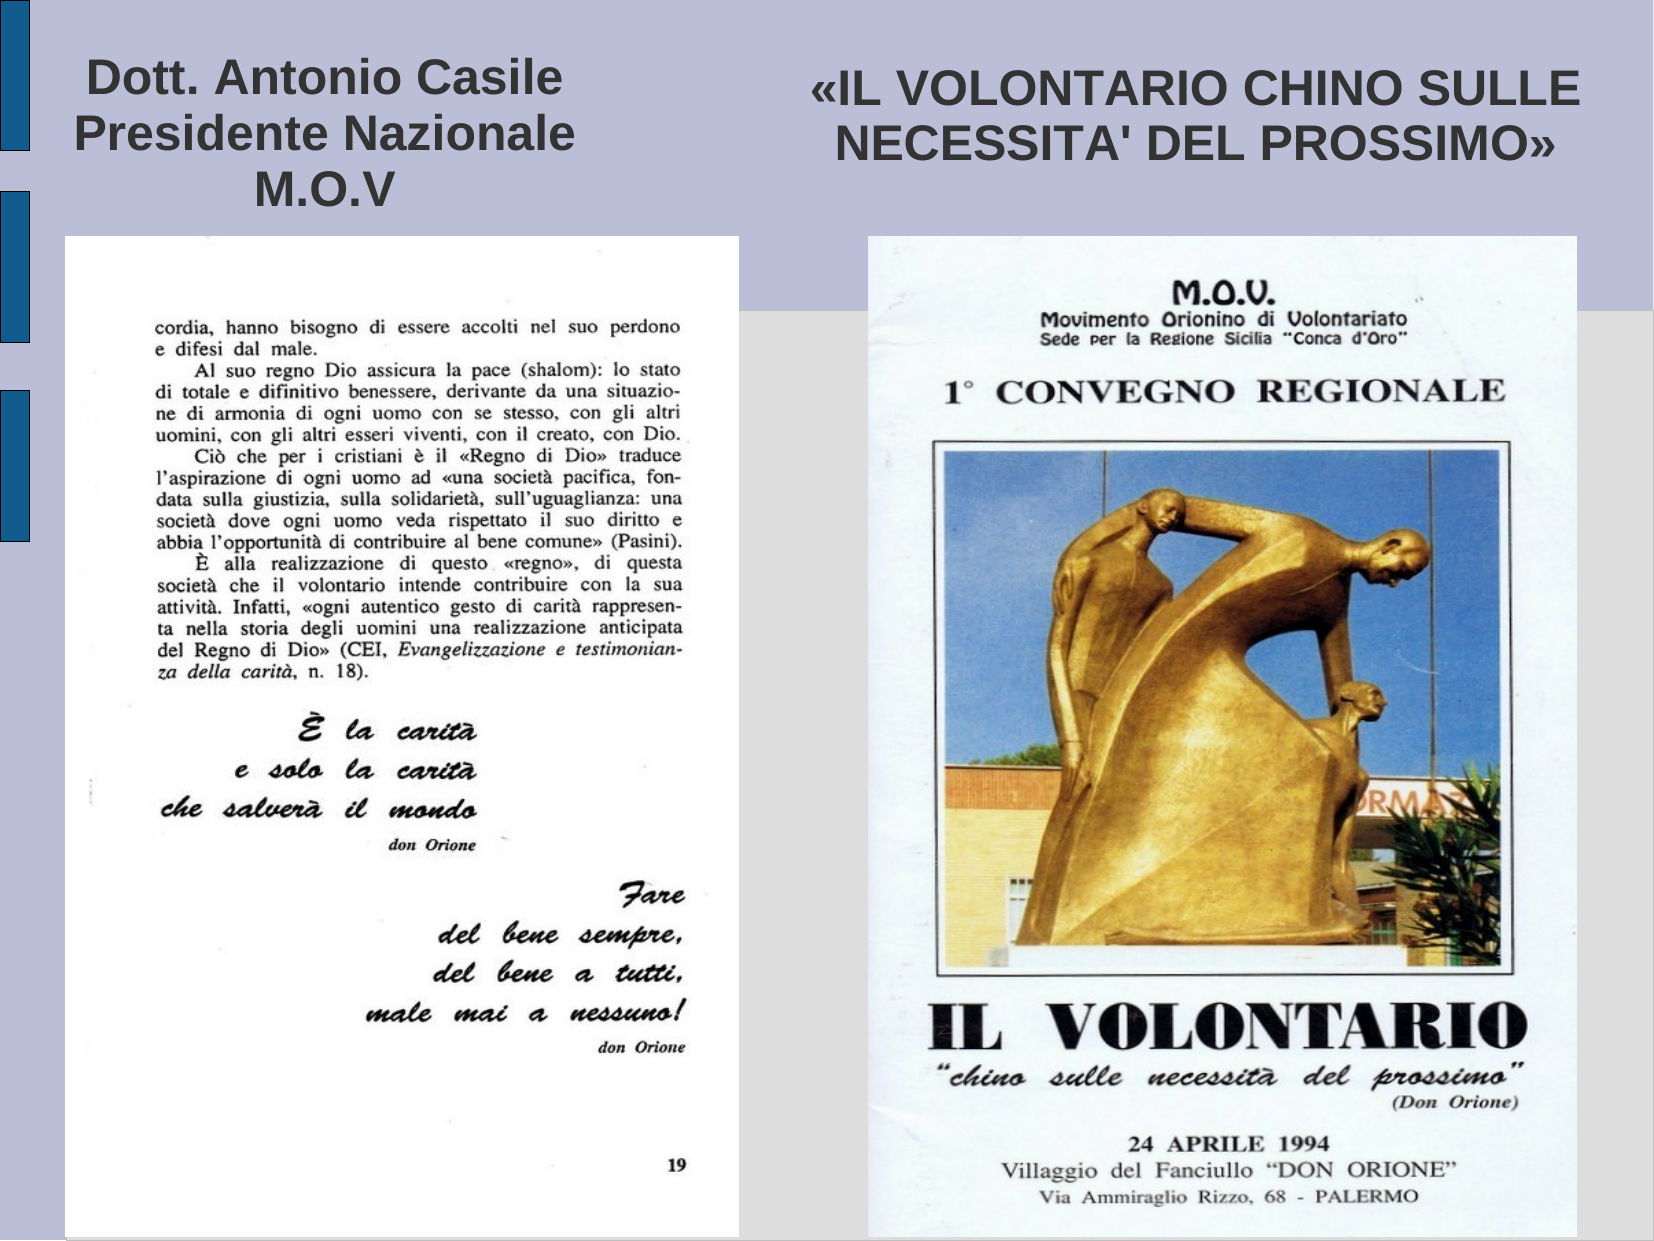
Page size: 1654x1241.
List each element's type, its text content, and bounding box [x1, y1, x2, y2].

title «IL VOLONTARIO CHINO SULLE NECESSITA' DEL PROSSIMO» [738, 24, 1654, 207]
title Dott. Antonio Casile Presidente Nazionale M.O.V [59, 29, 591, 237]
picture [65, 236, 739, 1237]
picture [868, 236, 1577, 1237]
